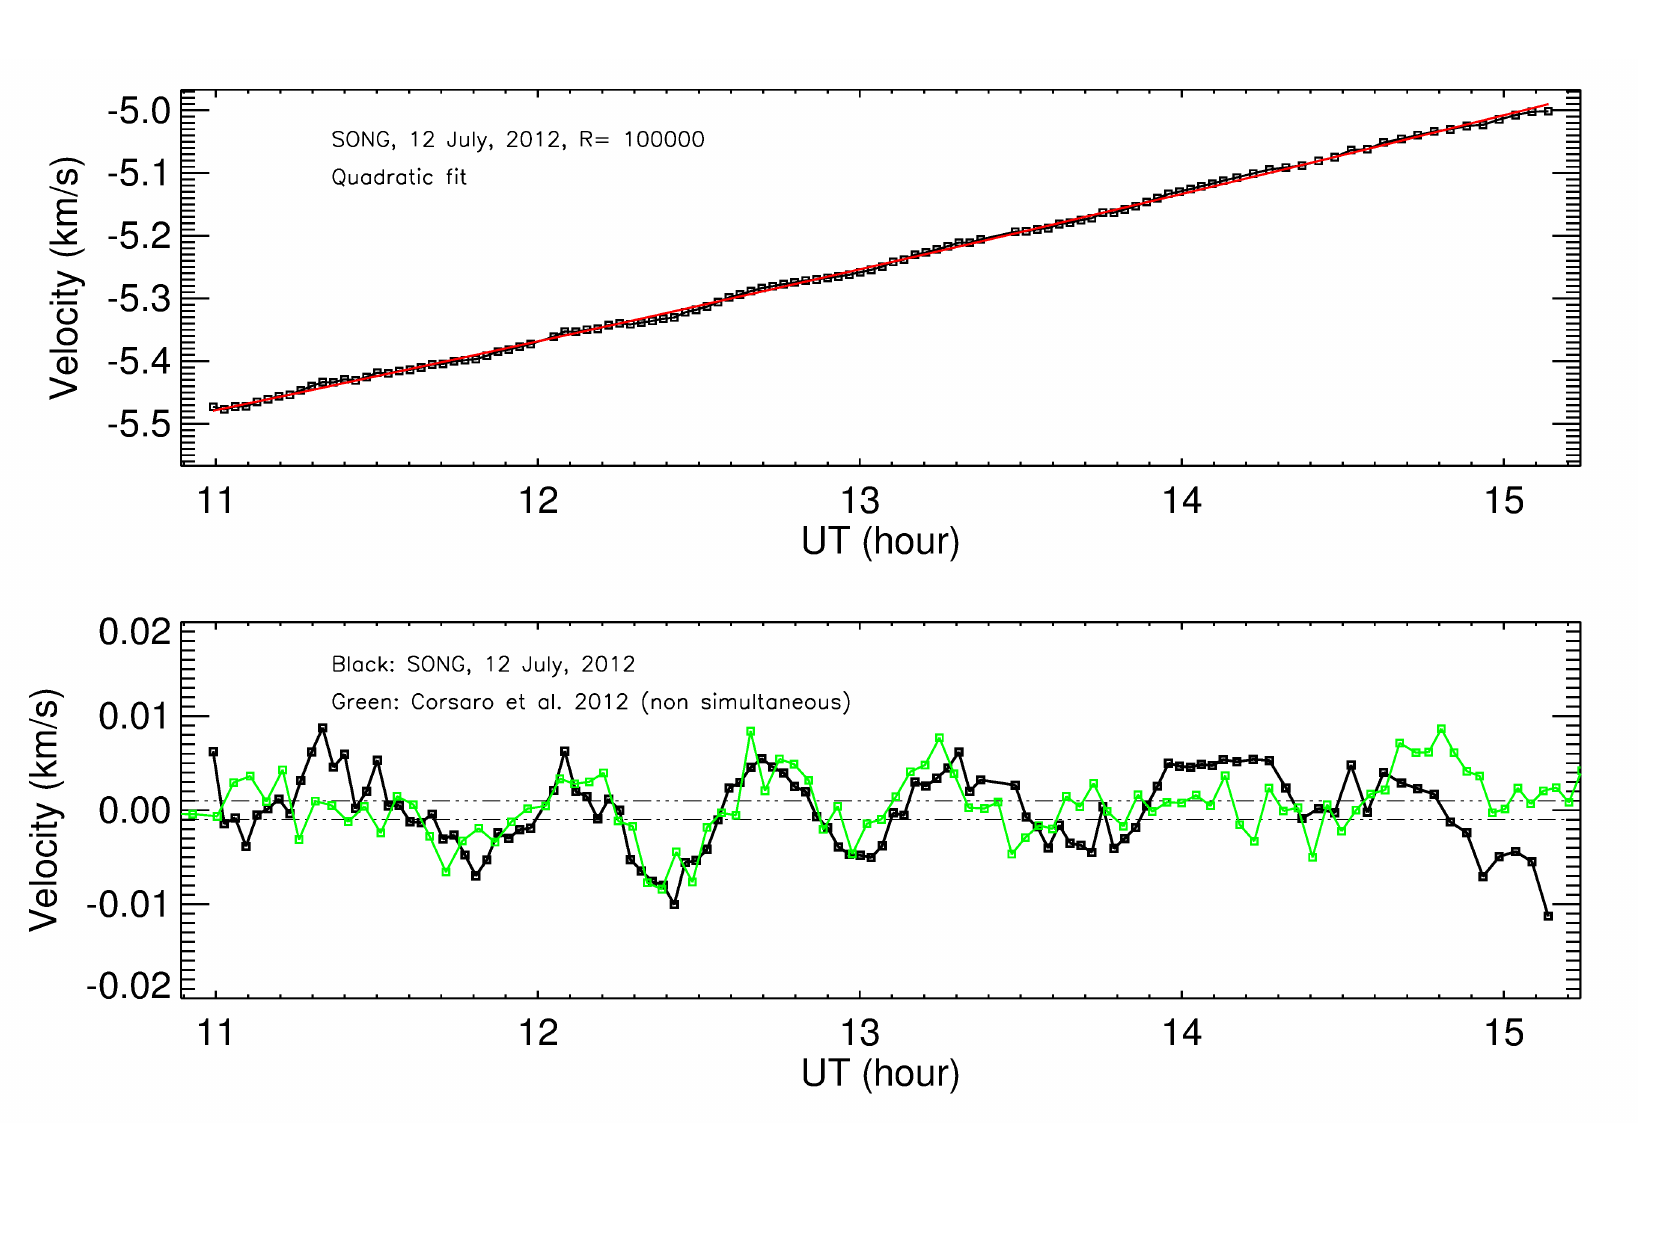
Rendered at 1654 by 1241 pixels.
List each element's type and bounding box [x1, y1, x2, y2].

picture [0, 59, 1638, 1123]
